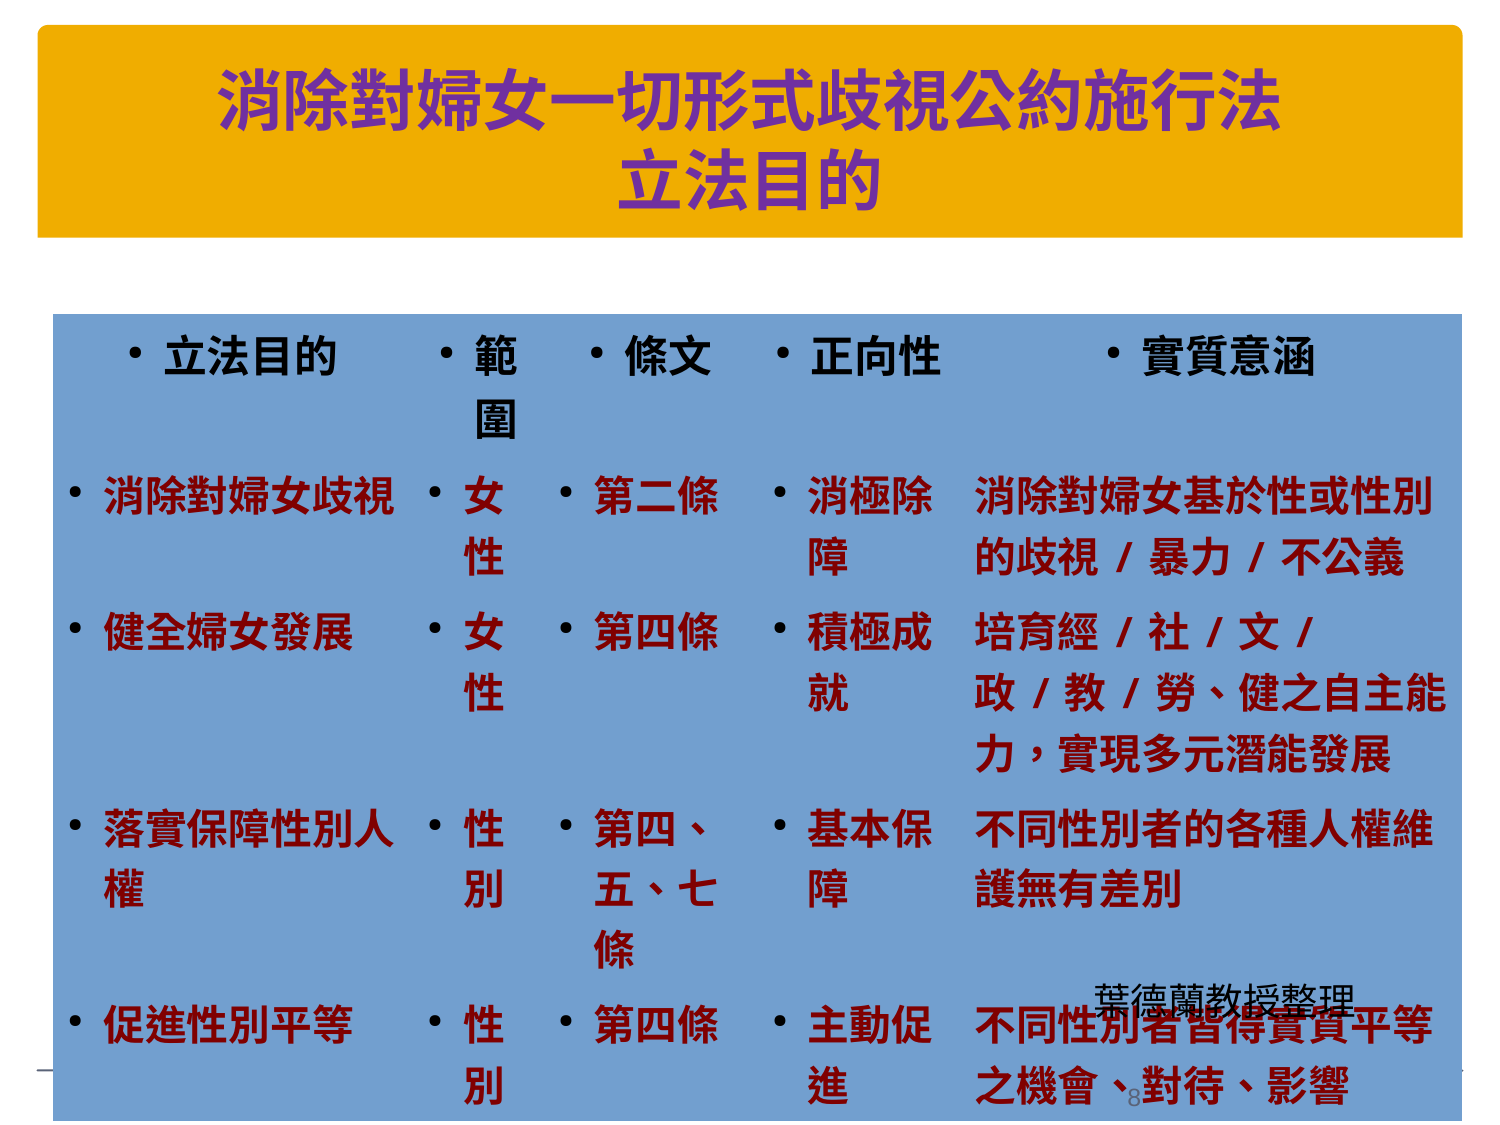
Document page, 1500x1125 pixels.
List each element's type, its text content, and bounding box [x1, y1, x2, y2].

table_cell 性別 [413, 789, 544, 985]
table_cell 主動促進 [758, 985, 960, 1121]
table_cell 不同性別者的各種人權維護無有差別 [960, 789, 1462, 985]
table_header 範圍 [413, 314, 544, 456]
table_cell 積極成就 [758, 592, 960, 789]
table_cell 第四條 [544, 592, 758, 789]
table_header 實質意涵 [960, 314, 1462, 456]
table_cell 消除對婦女基於性或性別的歧視/暴力/不公義 [960, 456, 1462, 592]
title 消除對婦女一切形式歧視公約施行法 立法目的 [50, 45, 1451, 233]
table_cell 消除對婦女歧視 [53, 456, 413, 592]
table_header 正向性 [758, 314, 960, 456]
list 葉德蘭教授整理 [1033, 964, 1446, 1043]
table_header 立法目的 [53, 314, 413, 456]
table_cell 促進性別平等 [53, 985, 413, 1121]
table_cell 落實保障性別人權 [53, 789, 413, 985]
table_cell 消極除障 [758, 456, 960, 592]
table_cell 女性 [413, 592, 544, 789]
table_cell 培育經/社/文/政/教/勞、健之自主能力，實現多元潛能發展 [960, 592, 1462, 789]
table_cell 不同性別者皆得實質平等之機會、對待、影響 [960, 985, 1462, 1121]
table_cell 基本保障 [758, 789, 960, 985]
table_cell 第四、五、七條 [544, 789, 758, 985]
table_cell 第二條 [544, 456, 758, 592]
text_box <編號> [1112, 1069, 1463, 1123]
table_header 條文 [544, 314, 758, 456]
table_cell 健全婦女發展 [53, 592, 413, 789]
table_cell 女性 [413, 456, 544, 592]
table_cell 性別 [413, 985, 544, 1121]
table_cell 第四條 [544, 985, 758, 1121]
